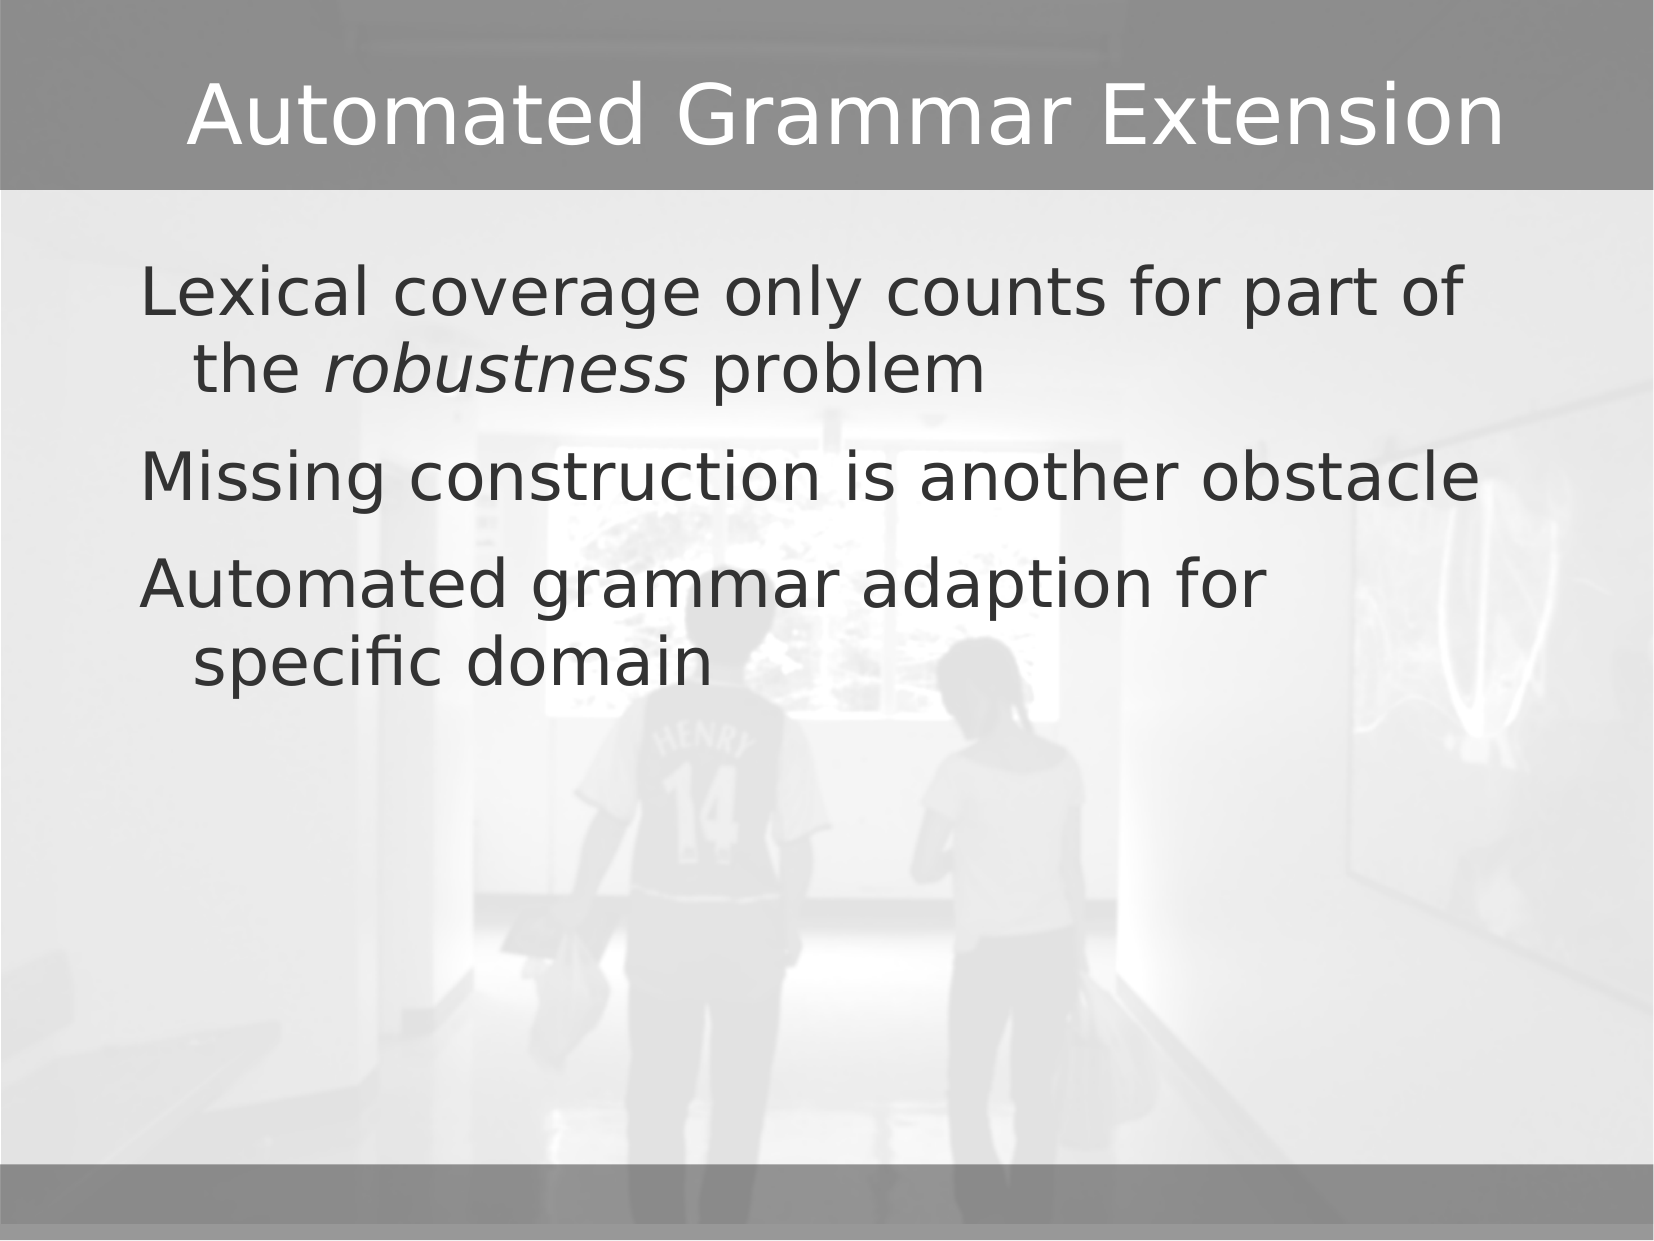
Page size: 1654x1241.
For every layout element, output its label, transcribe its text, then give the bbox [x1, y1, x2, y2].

title Automated Grammar Extension [141, 55, 1554, 177]
list Lexical coverage only counts for part of the robustness problem Missing construction is another obstacle Automated grammar adaption for specific domain [121, 253, 1534, 1127]
